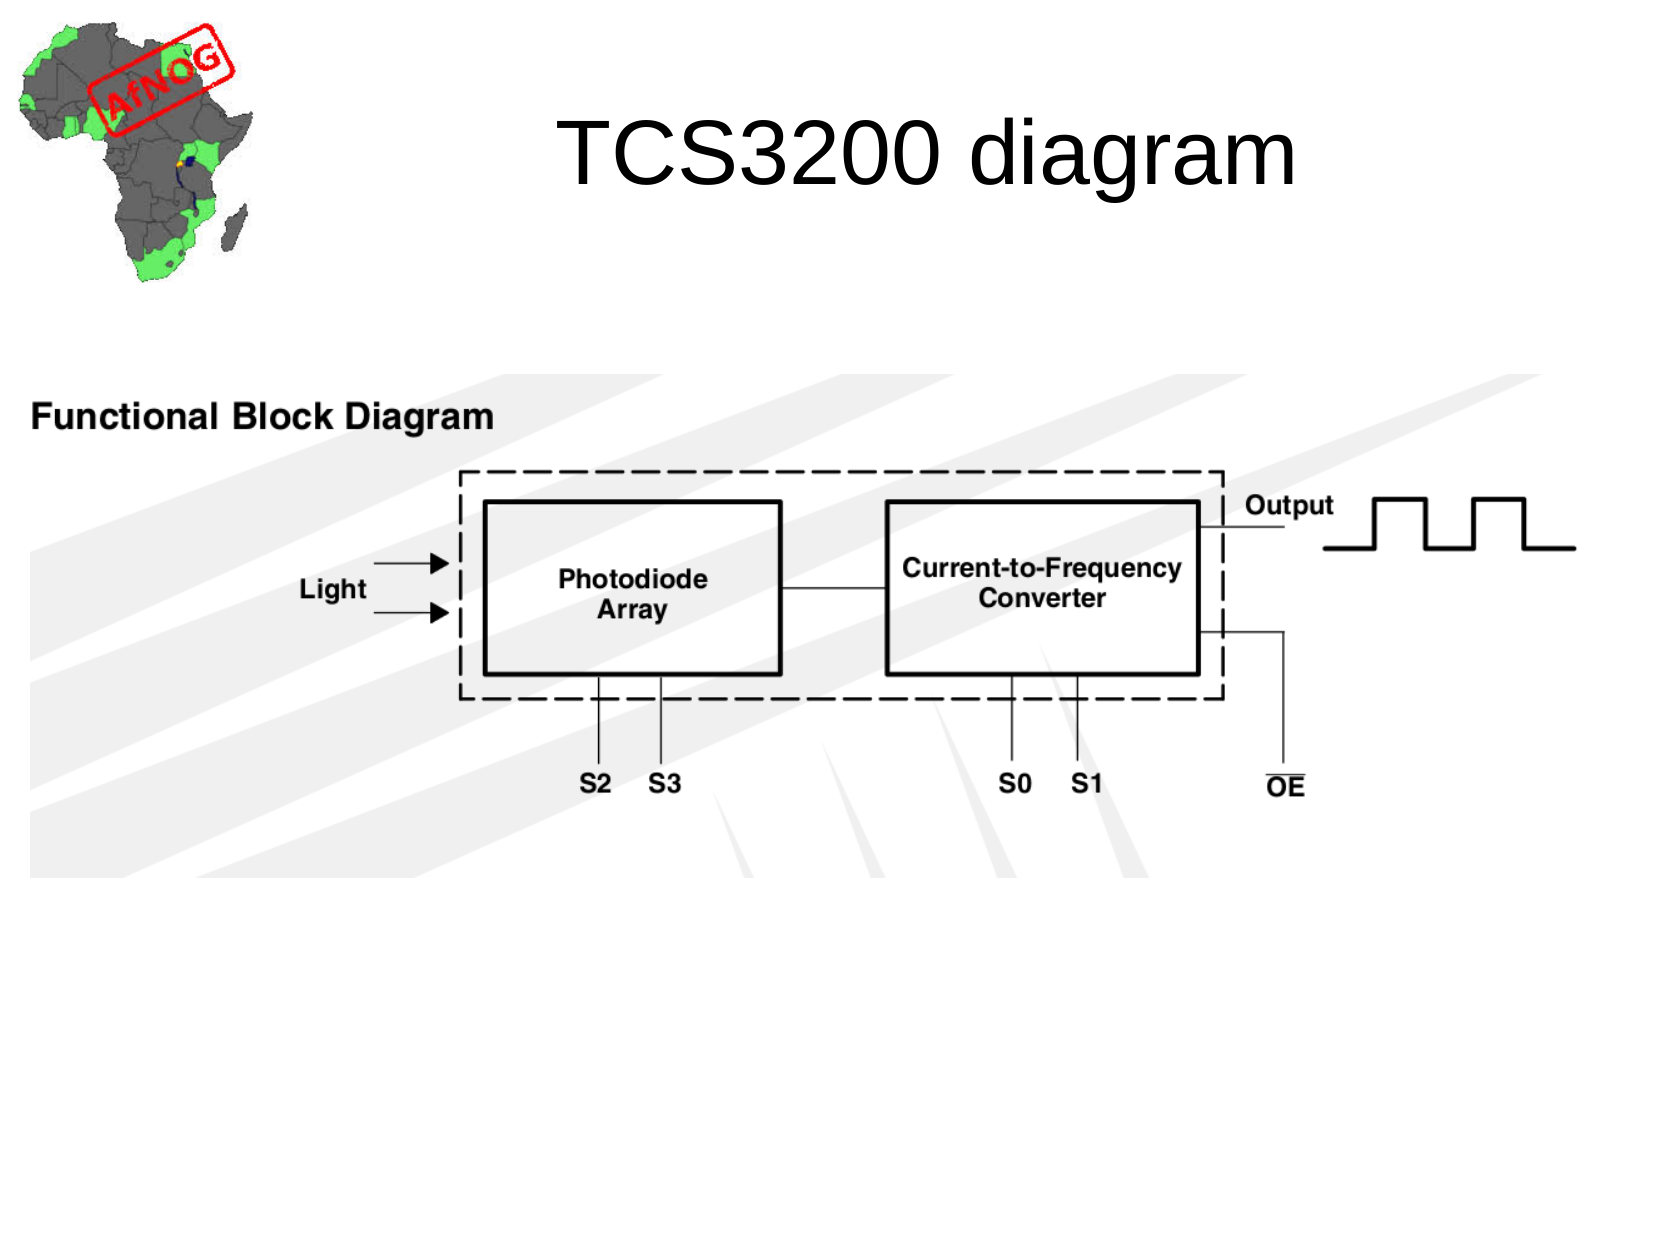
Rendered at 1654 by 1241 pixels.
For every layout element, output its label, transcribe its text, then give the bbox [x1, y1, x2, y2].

title TCS3200 diagram [285, 49, 1571, 257]
picture [9, 0, 259, 291]
picture [30, 374, 1654, 878]
